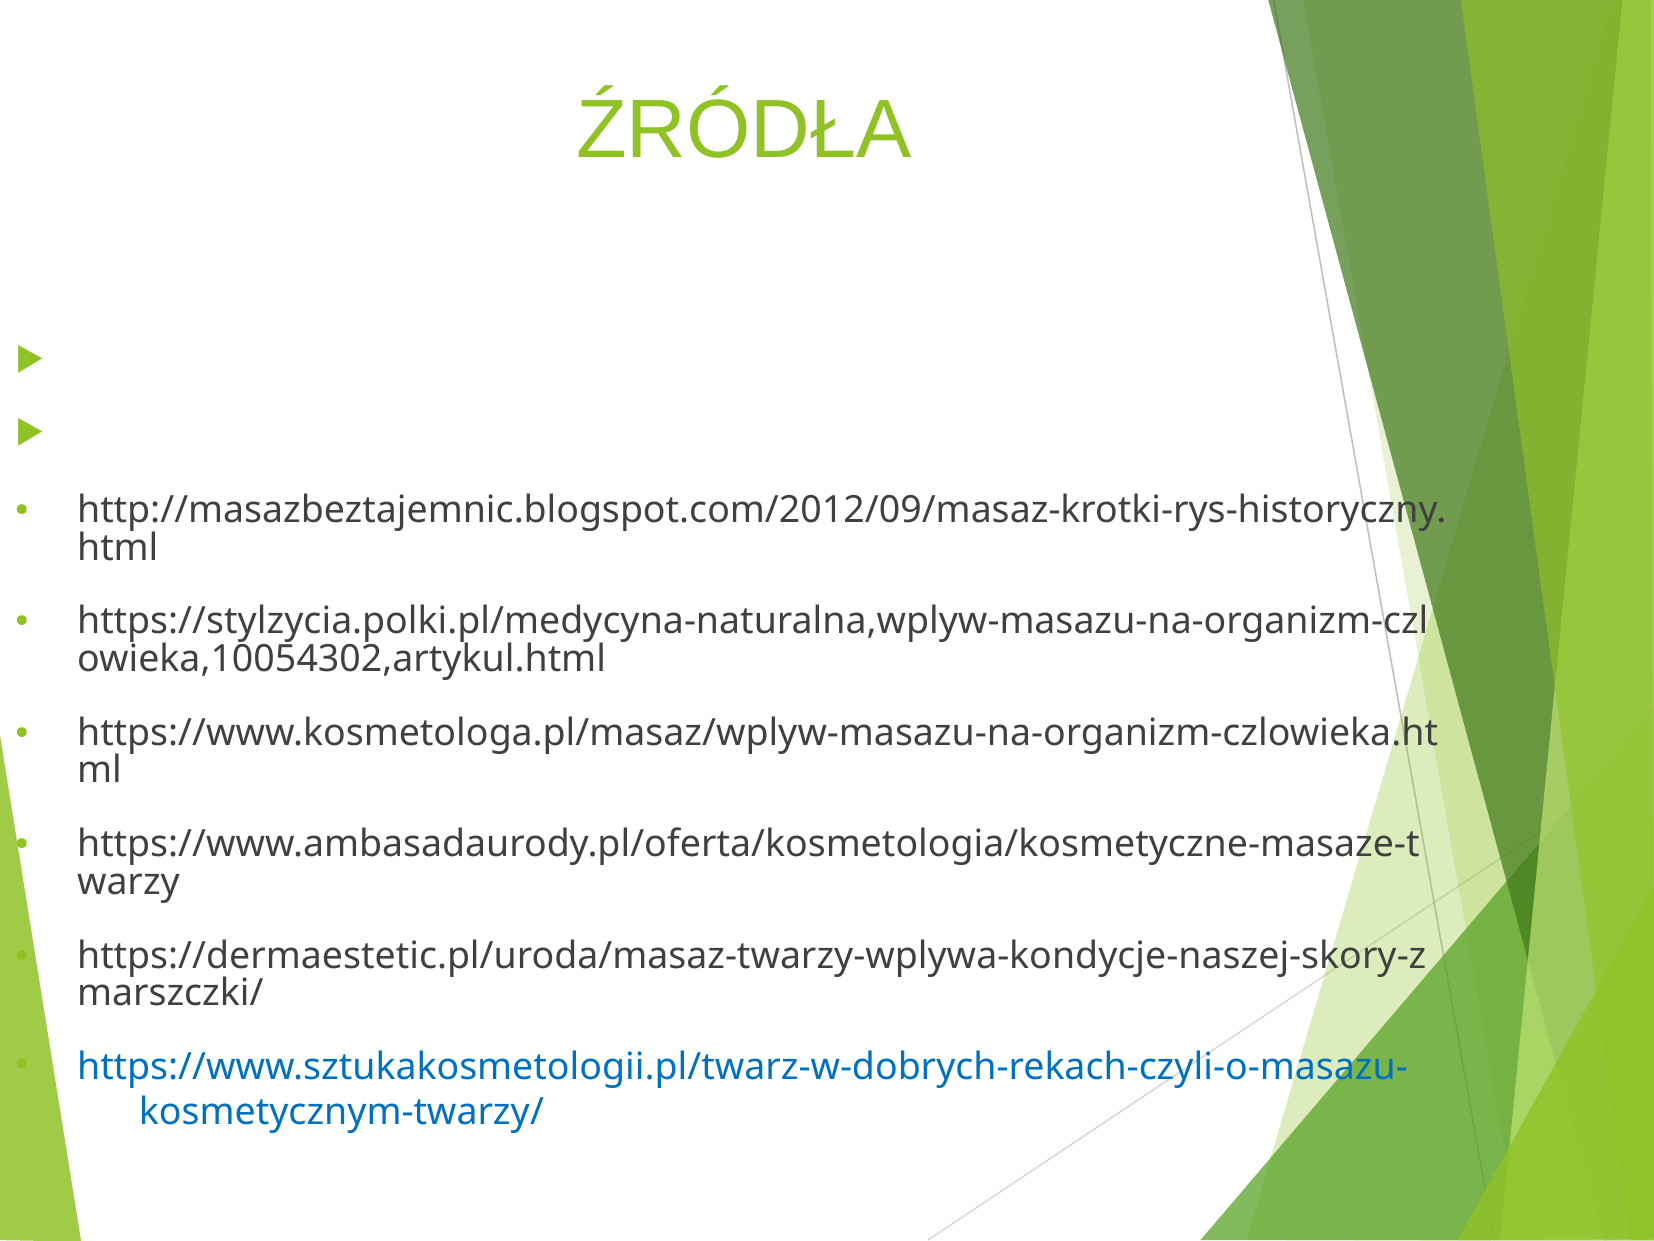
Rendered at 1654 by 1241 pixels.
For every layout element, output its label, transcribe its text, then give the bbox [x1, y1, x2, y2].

title ŹRÓDŁA [0, 66, 1489, 275]
list http://masazbeztajemnic.blogspot.com/2012/09/masaz-krotki-rys-historyczny.html https://stylzycia.polki.pl/medycyna-naturalna,wplyw-masazu-na-organizm-czlowieka,10054302,artykul.html https://www.kosmetologa.pl/masaz/wplyw-masazu-na-organizm-czlowieka.html https://www.ambasadaurody.pl/oferta/kosmetologia/kosmetyczne-masaze-twarzy https://dermaestetic.pl/uroda/masaz-twarzy-wplywa-kondycje-naszej-skory-zmarszczki/ https://www.sztukakosmetologii.pl/twarz-w-dobrych-rekach-czyli-o-masazu-kosmetycznym-twarzy/ [0, 331, 1465, 1117]
